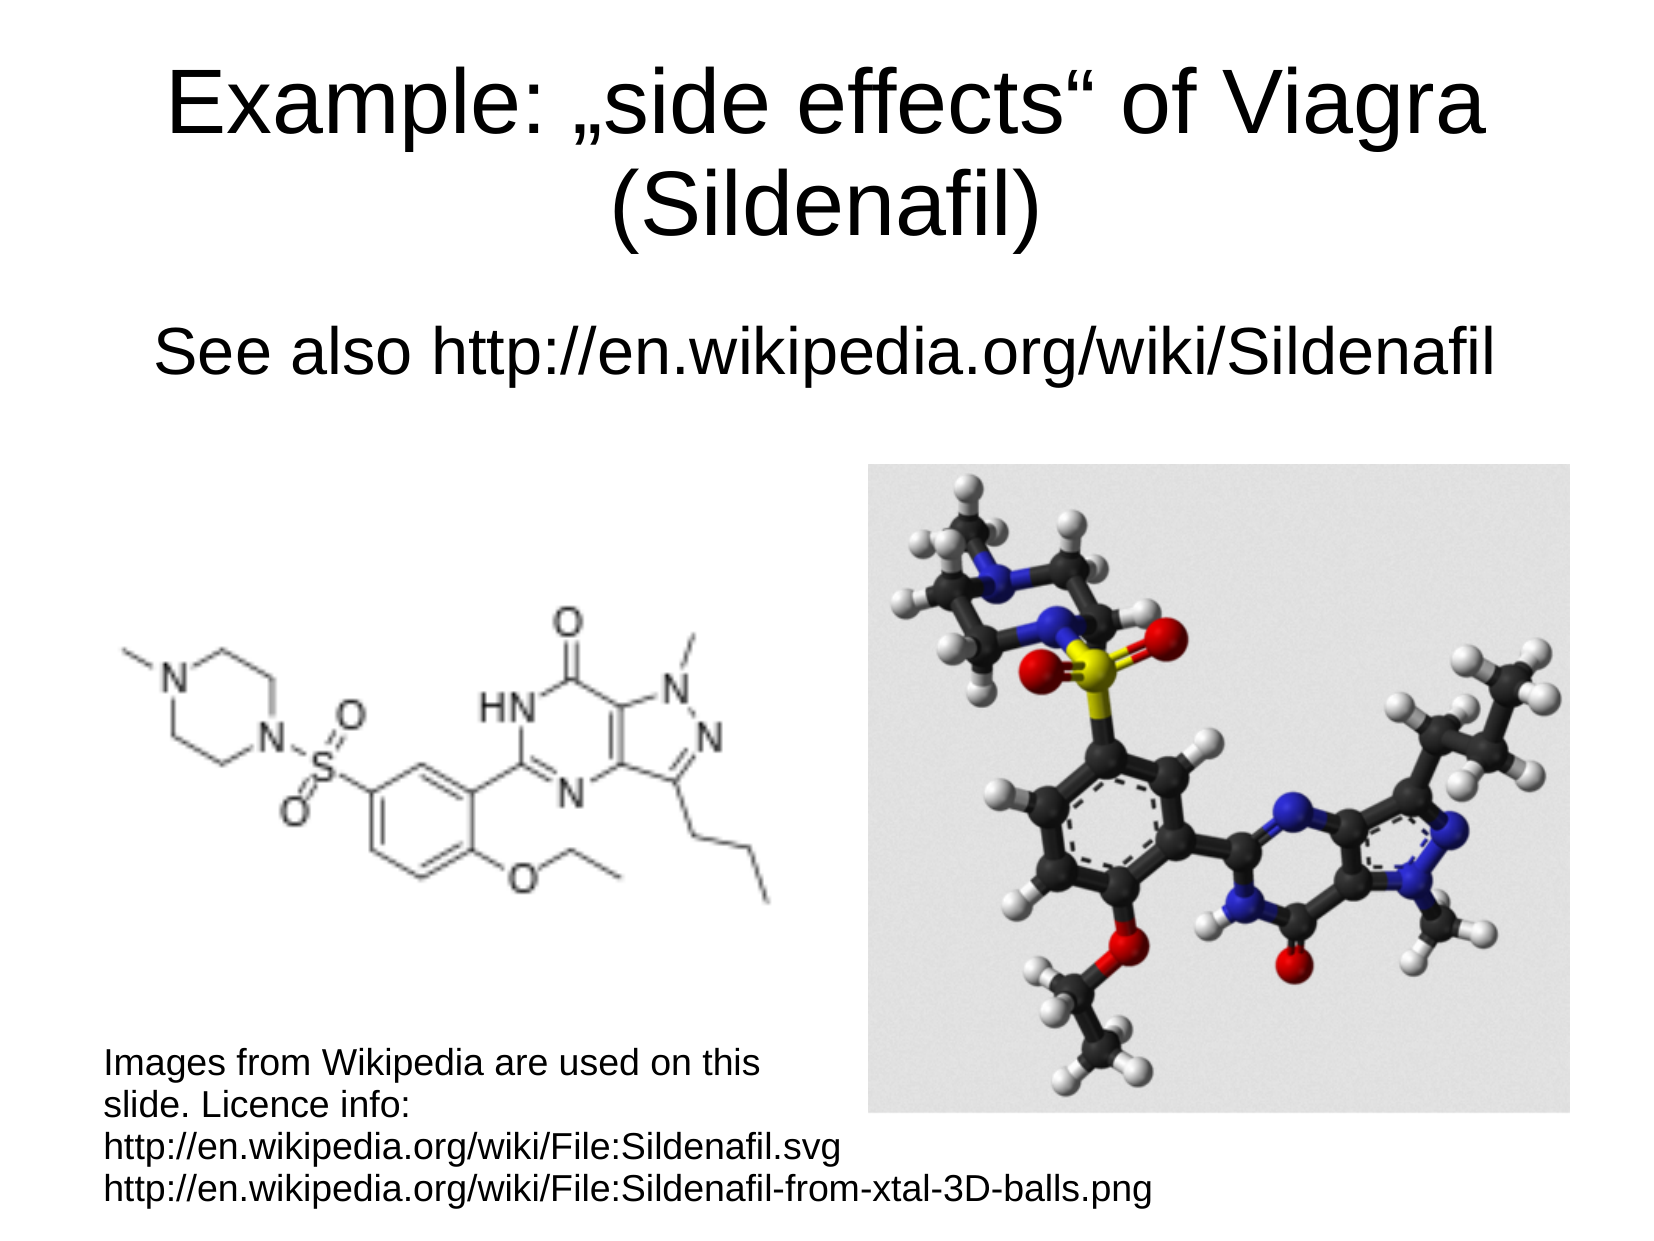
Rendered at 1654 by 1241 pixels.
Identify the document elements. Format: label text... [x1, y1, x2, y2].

picture [79, 464, 1570, 1146]
list See also http://en.wikipedia.org/wiki/Sildenafil [82, 313, 1571, 438]
text_box Images from Wikipedia are used on this slide. Licence info: http://en.wikipedia.org/wiki/File:Sildenafil.svg http://en.wikipedia.org/wiki/File:Sildenafil-from-xtal-3D-balls.png [88, 1034, 1418, 1218]
title Example: „side effects“ of Viagra (Sildenafil) [82, 49, 1571, 257]
